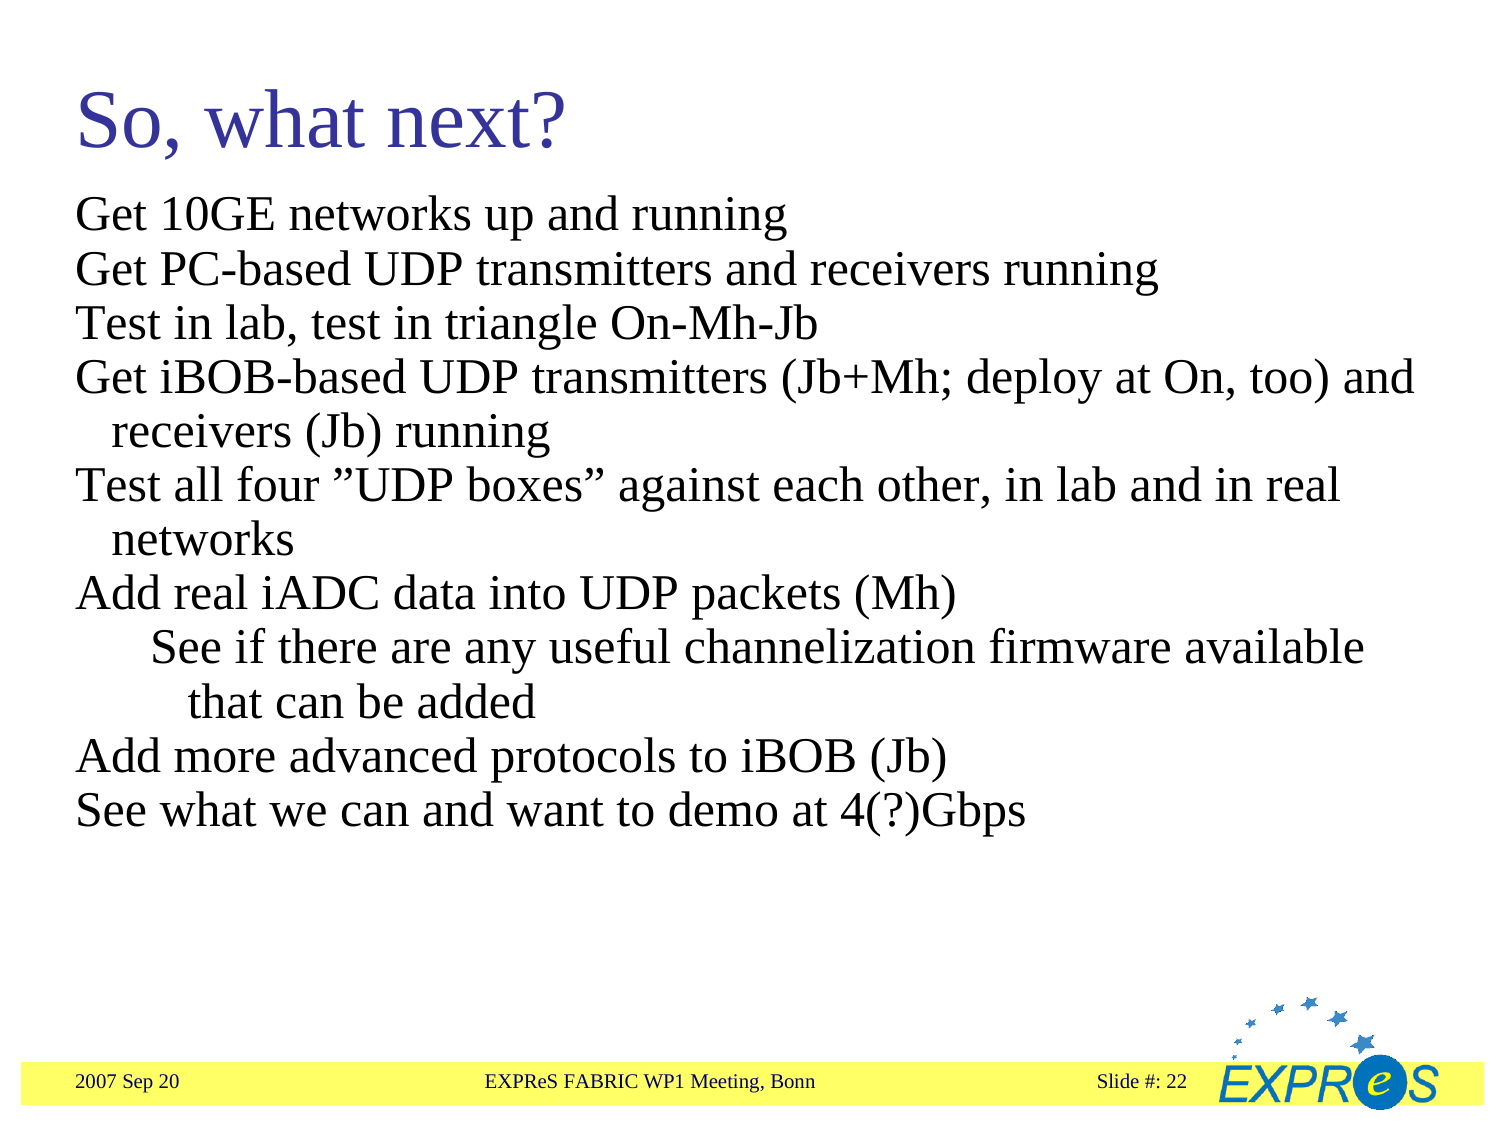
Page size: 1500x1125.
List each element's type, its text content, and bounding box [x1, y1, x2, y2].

list Get 10GE networks up and running Get PC-based UDP transmitters and receivers running Test in lab, test in triangle On-Mh-Jb Get iBOB-based UDP transmitters (Jb+Mh; deploy at On, too) and receivers (Jb) running Test all four ”UDP boxes” against each other, in lab and in real networks Add real iADC data into UDP packets (Mh) See if there are any useful channelization firmware available that can be added Add more advanced protocols to iBOB (Jb) See what we can and want to demo at 4(?)Gbps [75, 187, 1425, 1038]
picture [21, 993, 1500, 1113]
title So, what next? [75, 70, 1425, 172]
